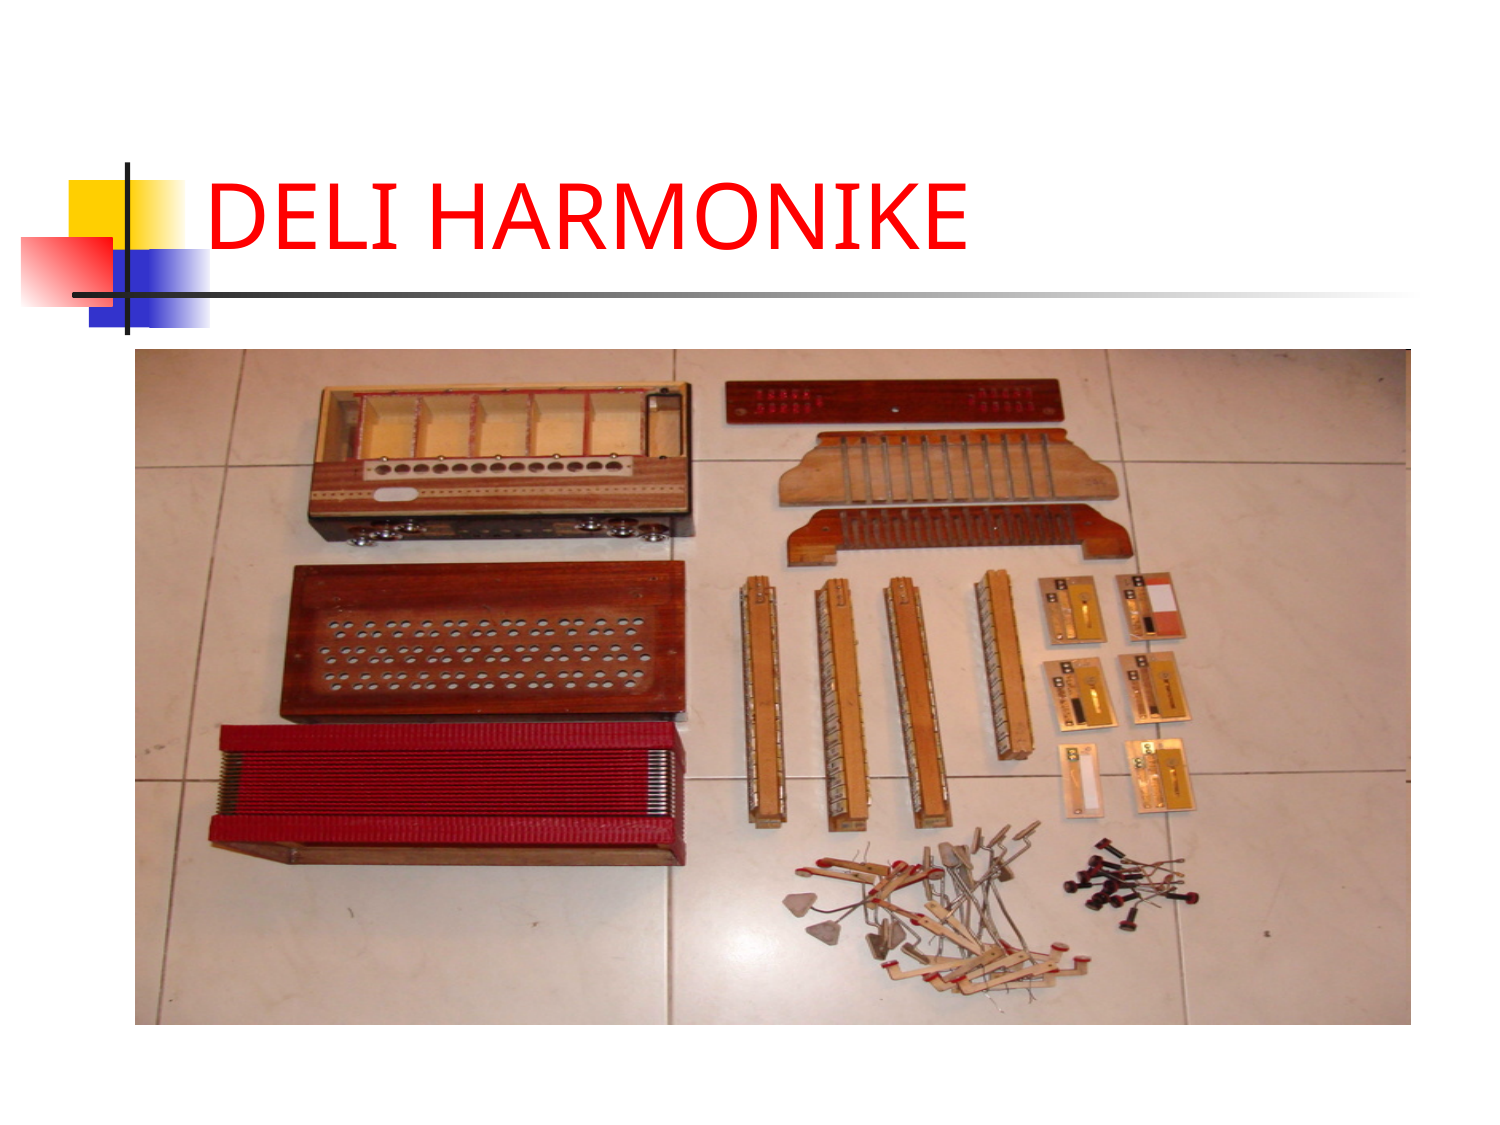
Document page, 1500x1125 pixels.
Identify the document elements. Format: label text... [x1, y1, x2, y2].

picture [135, 349, 1411, 1025]
title DELI HARMONIKE [188, 35, 1468, 275]
